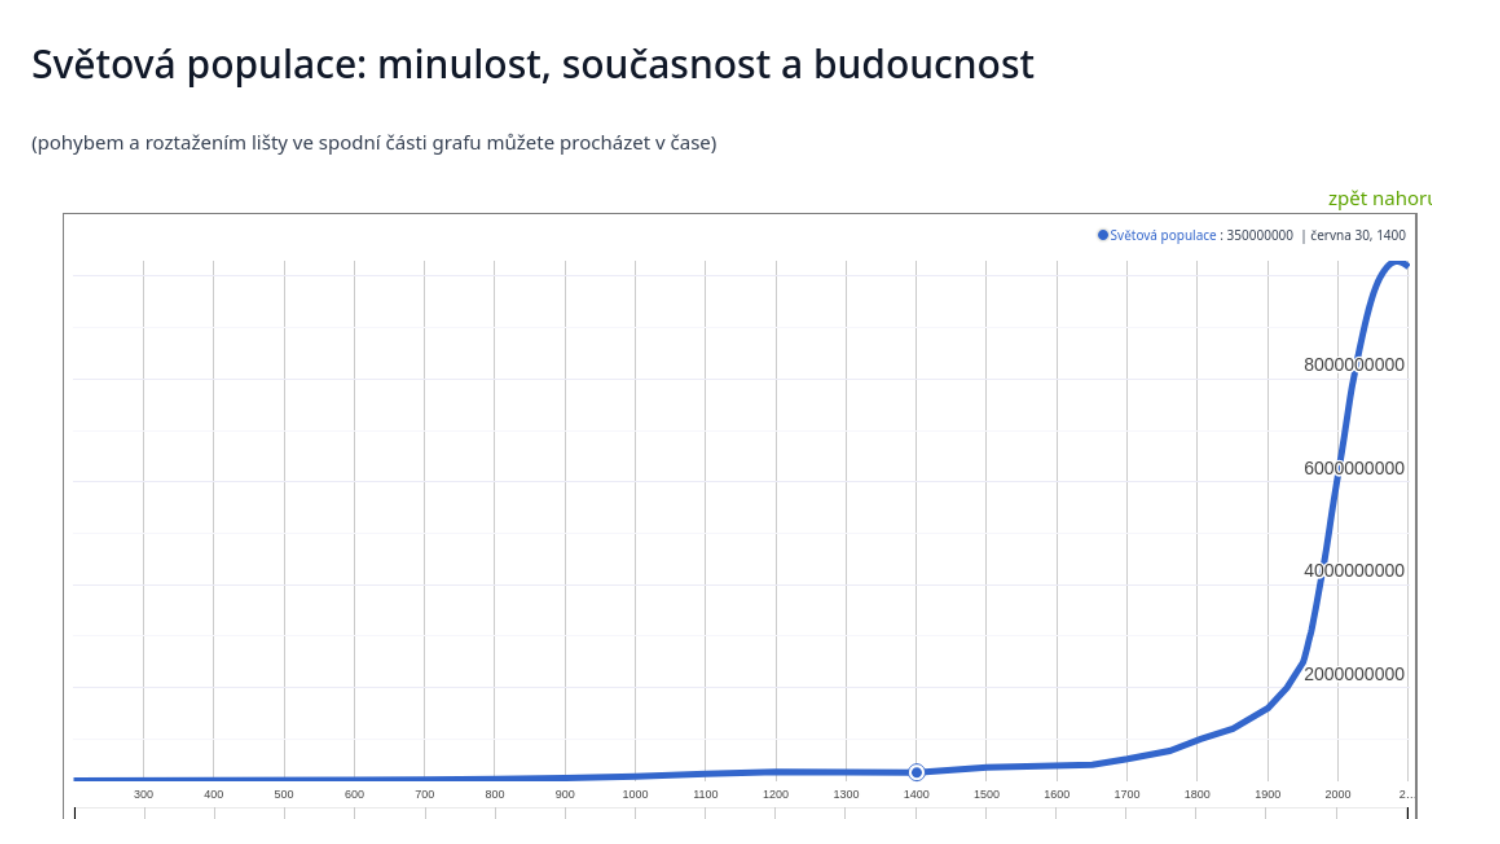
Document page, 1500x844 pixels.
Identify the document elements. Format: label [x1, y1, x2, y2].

picture [24, 24, 1432, 819]
